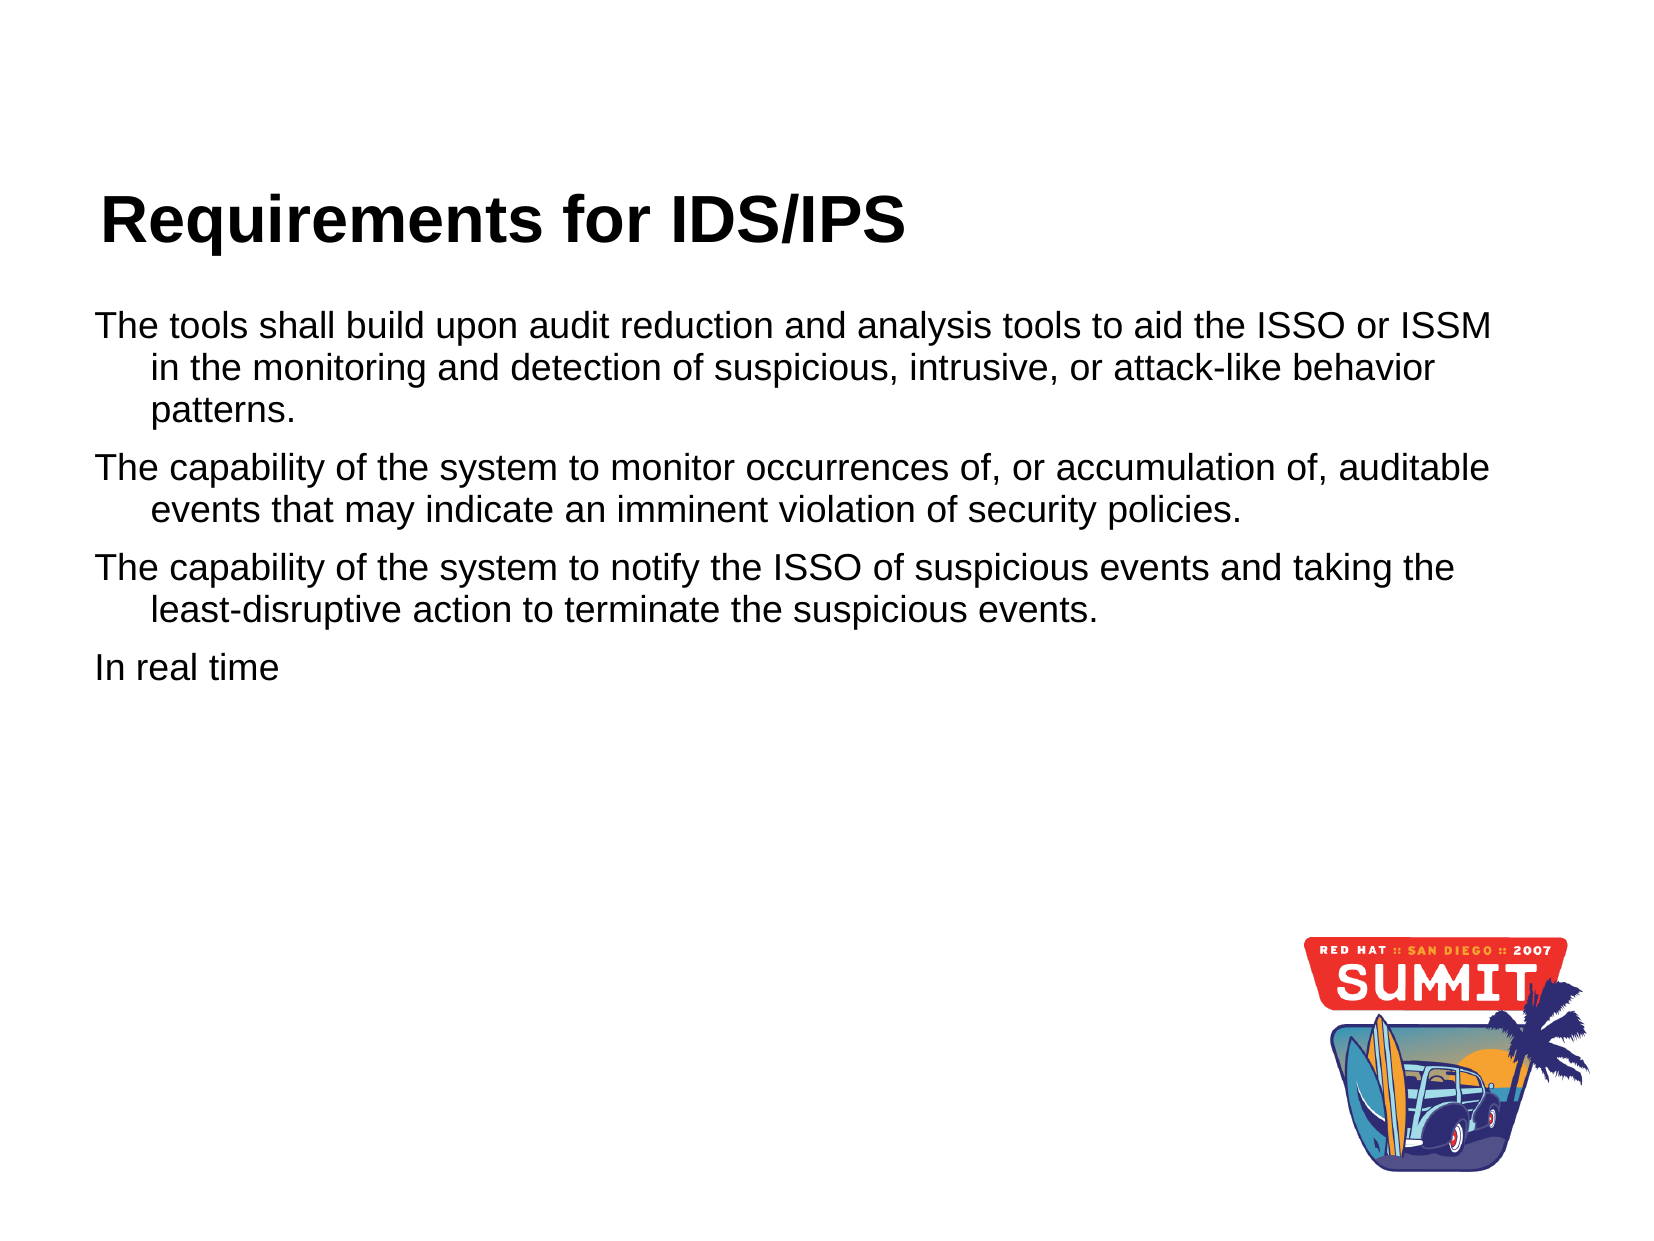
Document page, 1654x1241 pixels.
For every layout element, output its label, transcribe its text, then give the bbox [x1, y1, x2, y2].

picture [1500, 937, 1590, 1172]
list The tools shall build upon audit reduction and analysis tools to aid the ISSO or ISSM in the monitoring and detection of suspicious, intrusive, or attack-like behavior patterns. The capability of the system to monitor occurrences of, or accumulation of, auditable events that may indicate an imminent violation of security policies. The capability of the system to notify the ISSO of suspicious events and taking the least-disruptive action to terminate the suspicious events. In real time [94, 304, 1500, 1174]
title Requirements for IDS/IPS [100, 164, 1506, 275]
